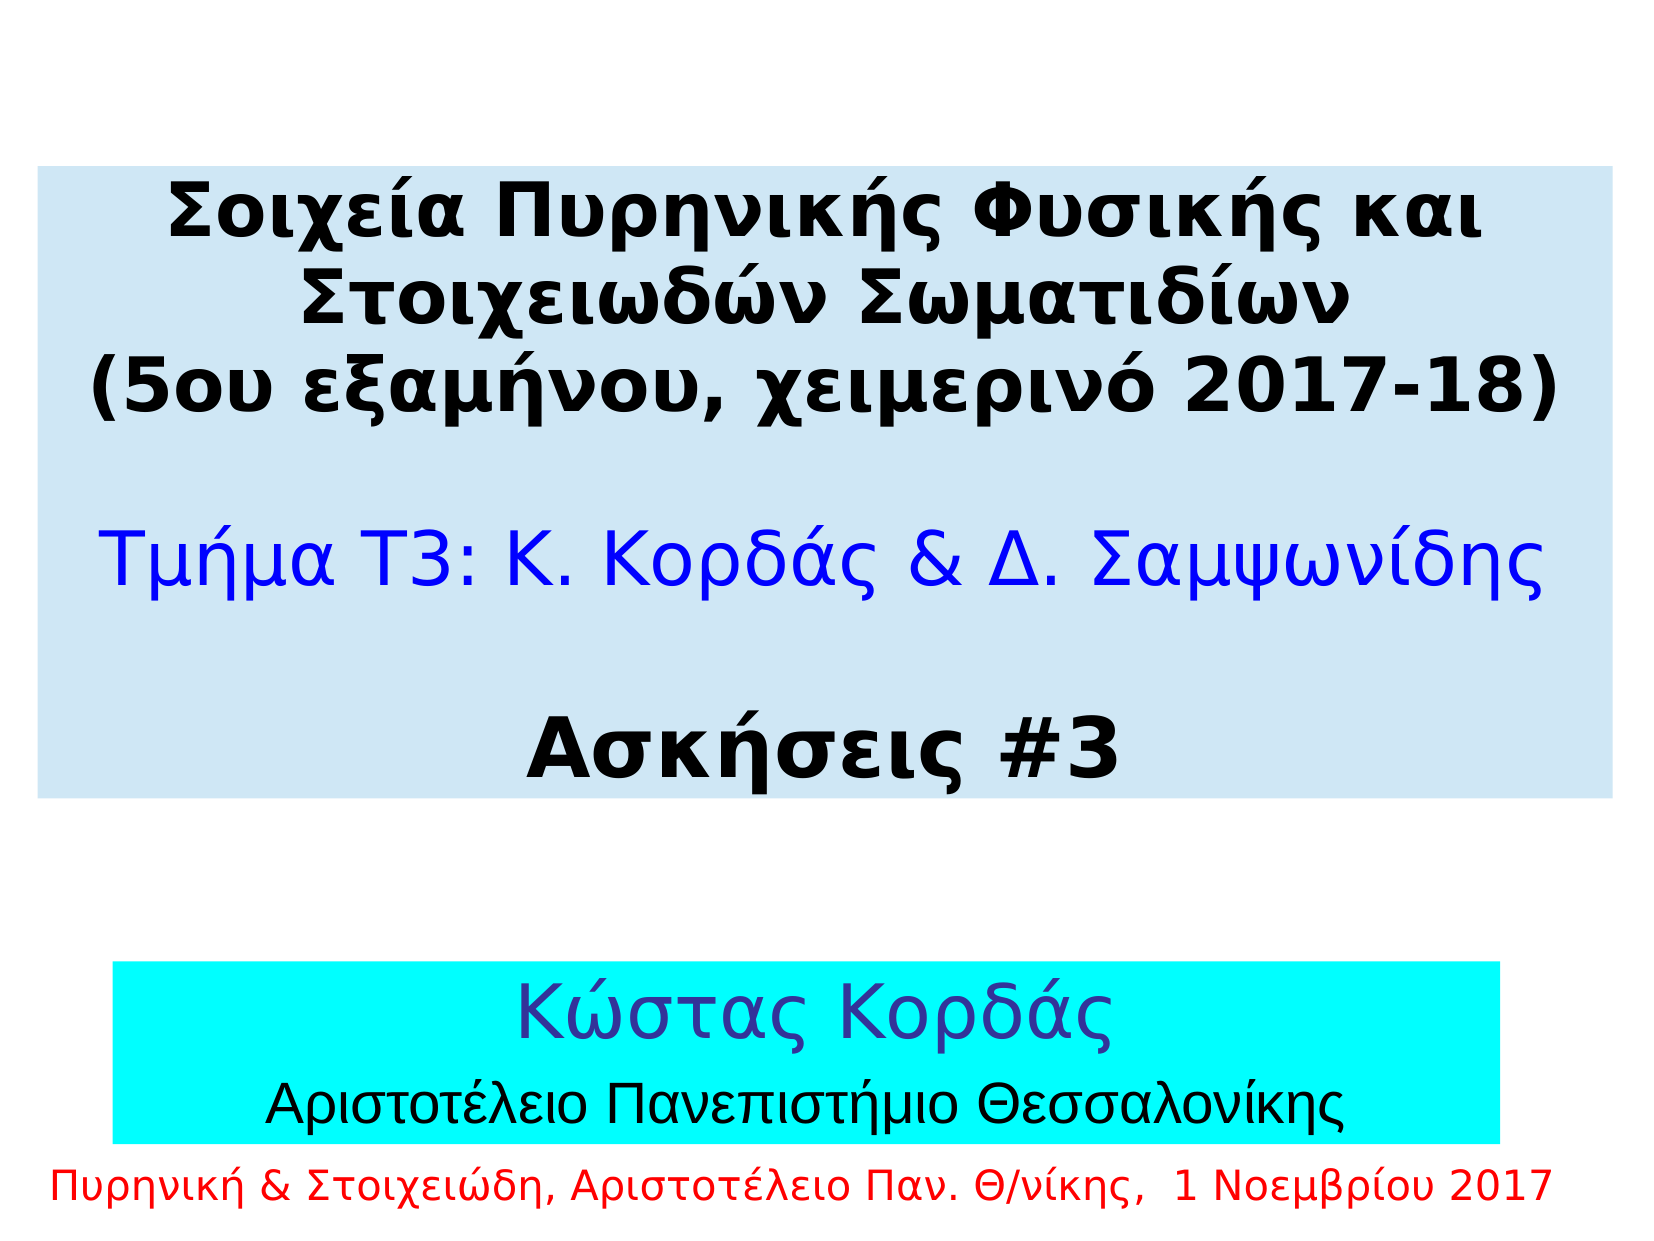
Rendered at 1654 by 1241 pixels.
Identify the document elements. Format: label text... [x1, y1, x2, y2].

text_box Πυρηνική & Στοιχειώδη, Αριστοτέλειο Παν. Θ/νίκης, 1 Νοεμβρίου 2017 [33, 1154, 1571, 1219]
title Σοιχεία Πυρηνικής Φυσικής και Στοιχειωδών Σωματιδίων (5ου εξαμήνου, χειμερινό 2017-18) Τμήμα Τ3: Κ. Κορδάς & Δ. Σαμψωνίδης Ασκήσεις #3 [37, 166, 1613, 799]
text_box Κώστας Κορδάς Αριστοτέλειο Πανεπιστήμιο Θεσσαλονίκης [112, 961, 1501, 1145]
